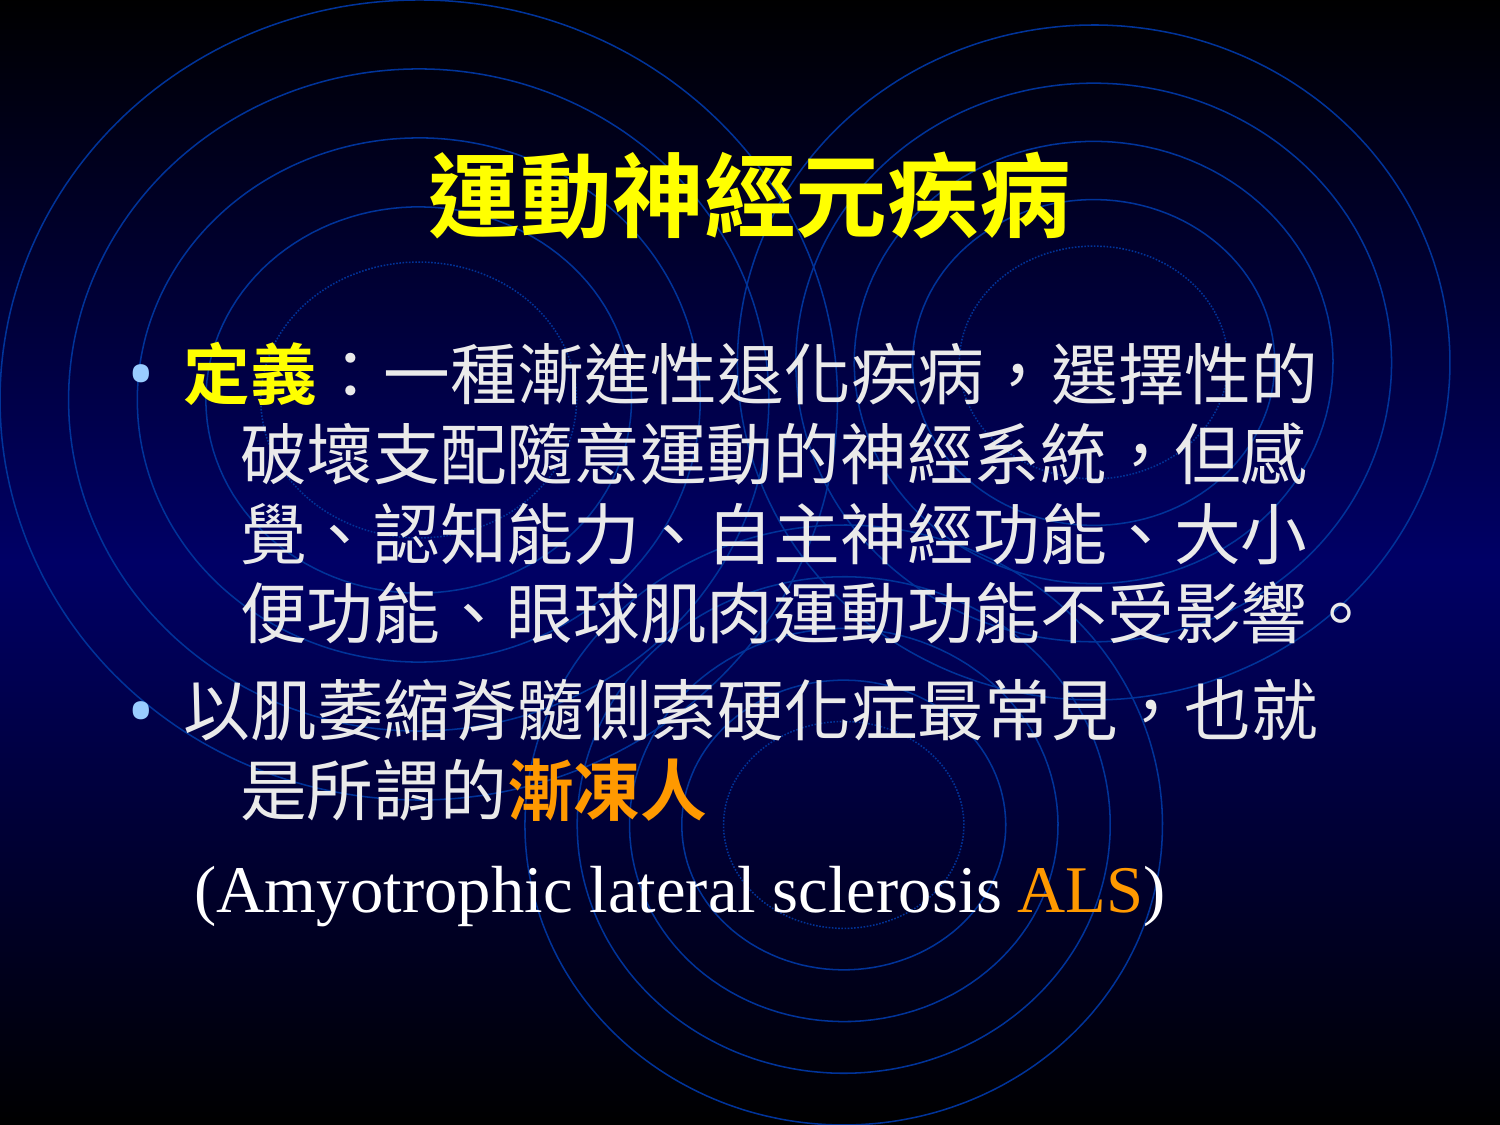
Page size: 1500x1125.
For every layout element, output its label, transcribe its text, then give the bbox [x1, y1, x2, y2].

text_box 運動神經元疾病 [113, 100, 1388, 287]
text_box 定義：一種漸進性退化疾病，選擇性的破壞支配隨意運動的神經系統，但感覺、認知能力、自主神經功能、大小便功能、眼球肌肉運動功能不受影響。 以肌萎縮脊髓側索硬化症最常見，也就是所謂的漸凍人 (Amyotrophic lateral sclerosis ALS) [113, 325, 1388, 1000]
